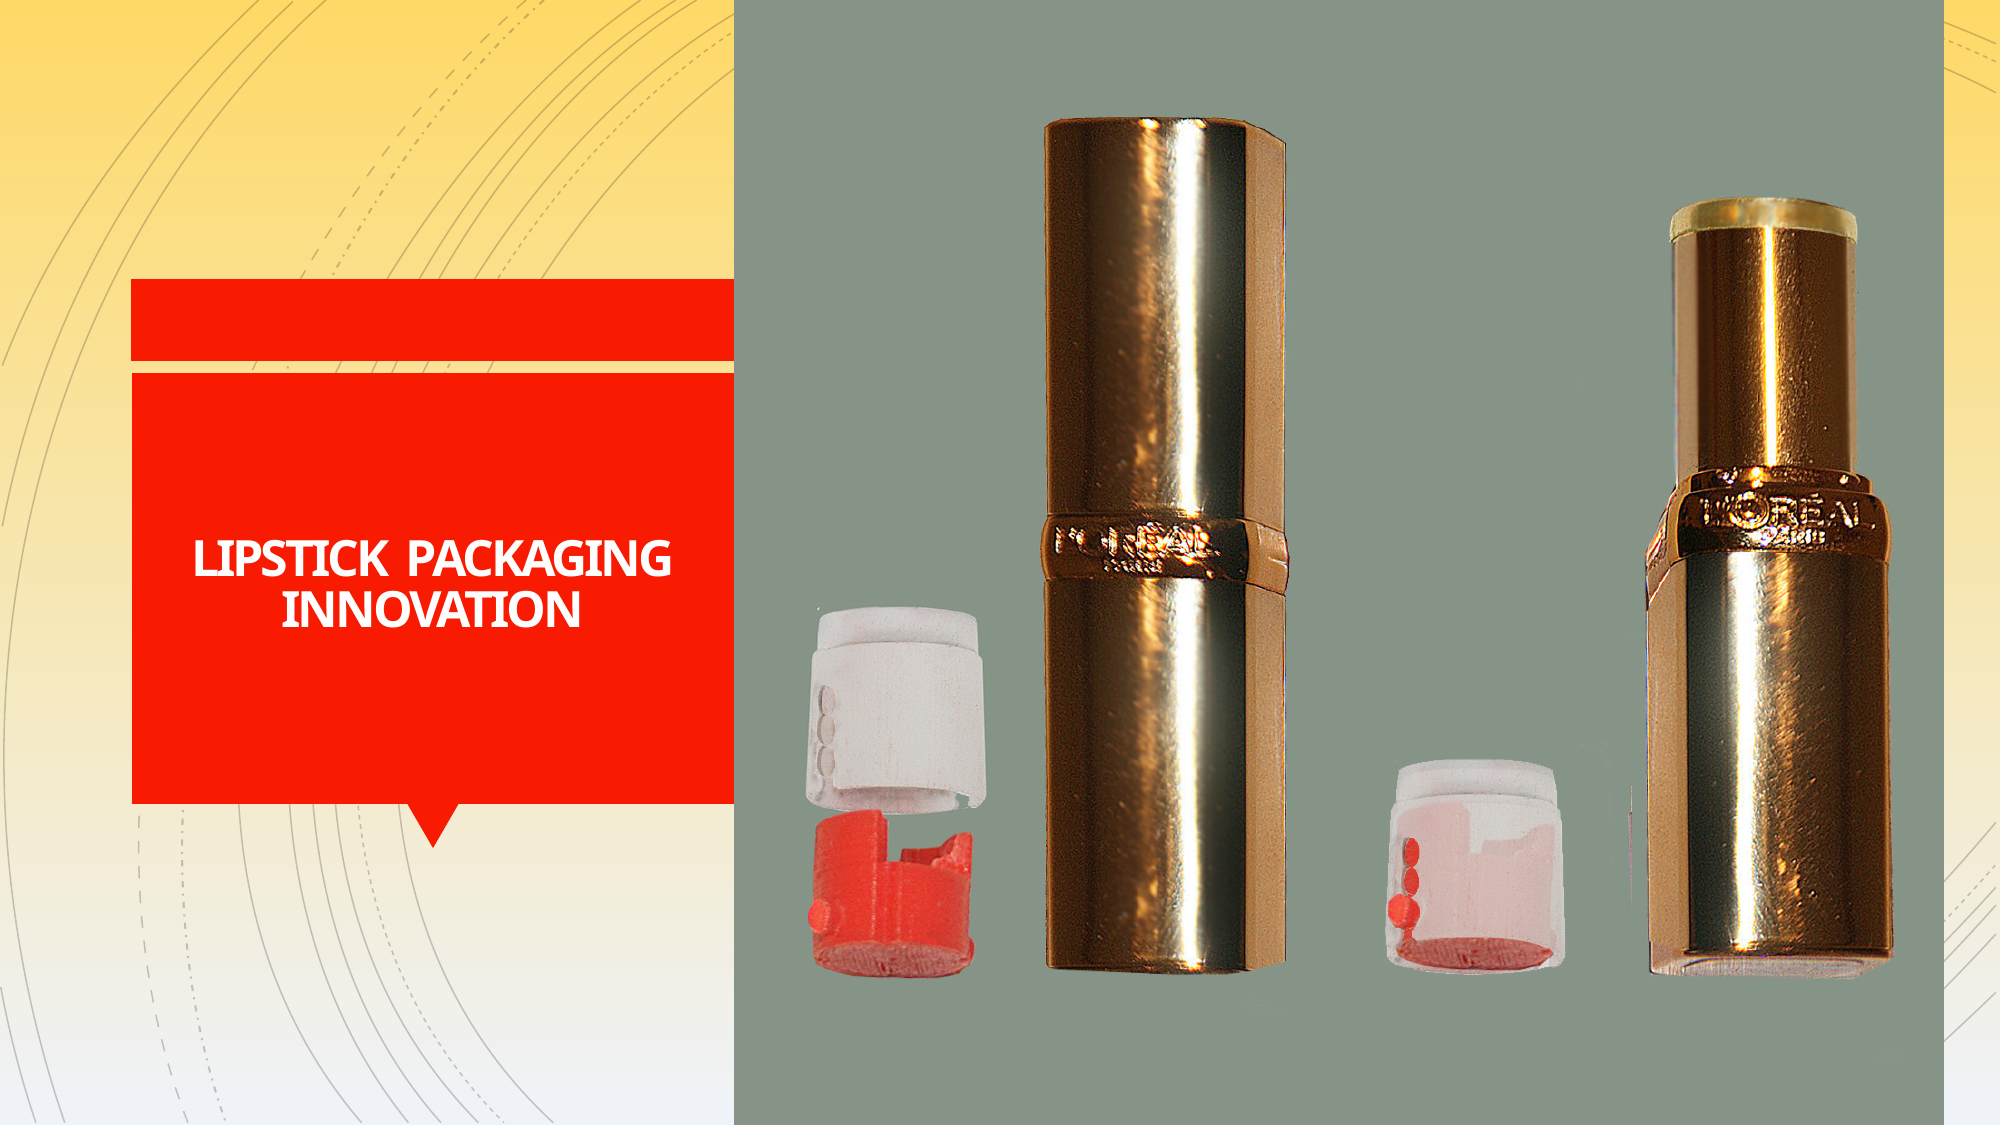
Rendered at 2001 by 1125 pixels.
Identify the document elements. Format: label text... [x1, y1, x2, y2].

title LIPSTICK PACKAGING INNOVATION [145, 385, 721, 789]
picture [734, 0, 1944, 1125]
